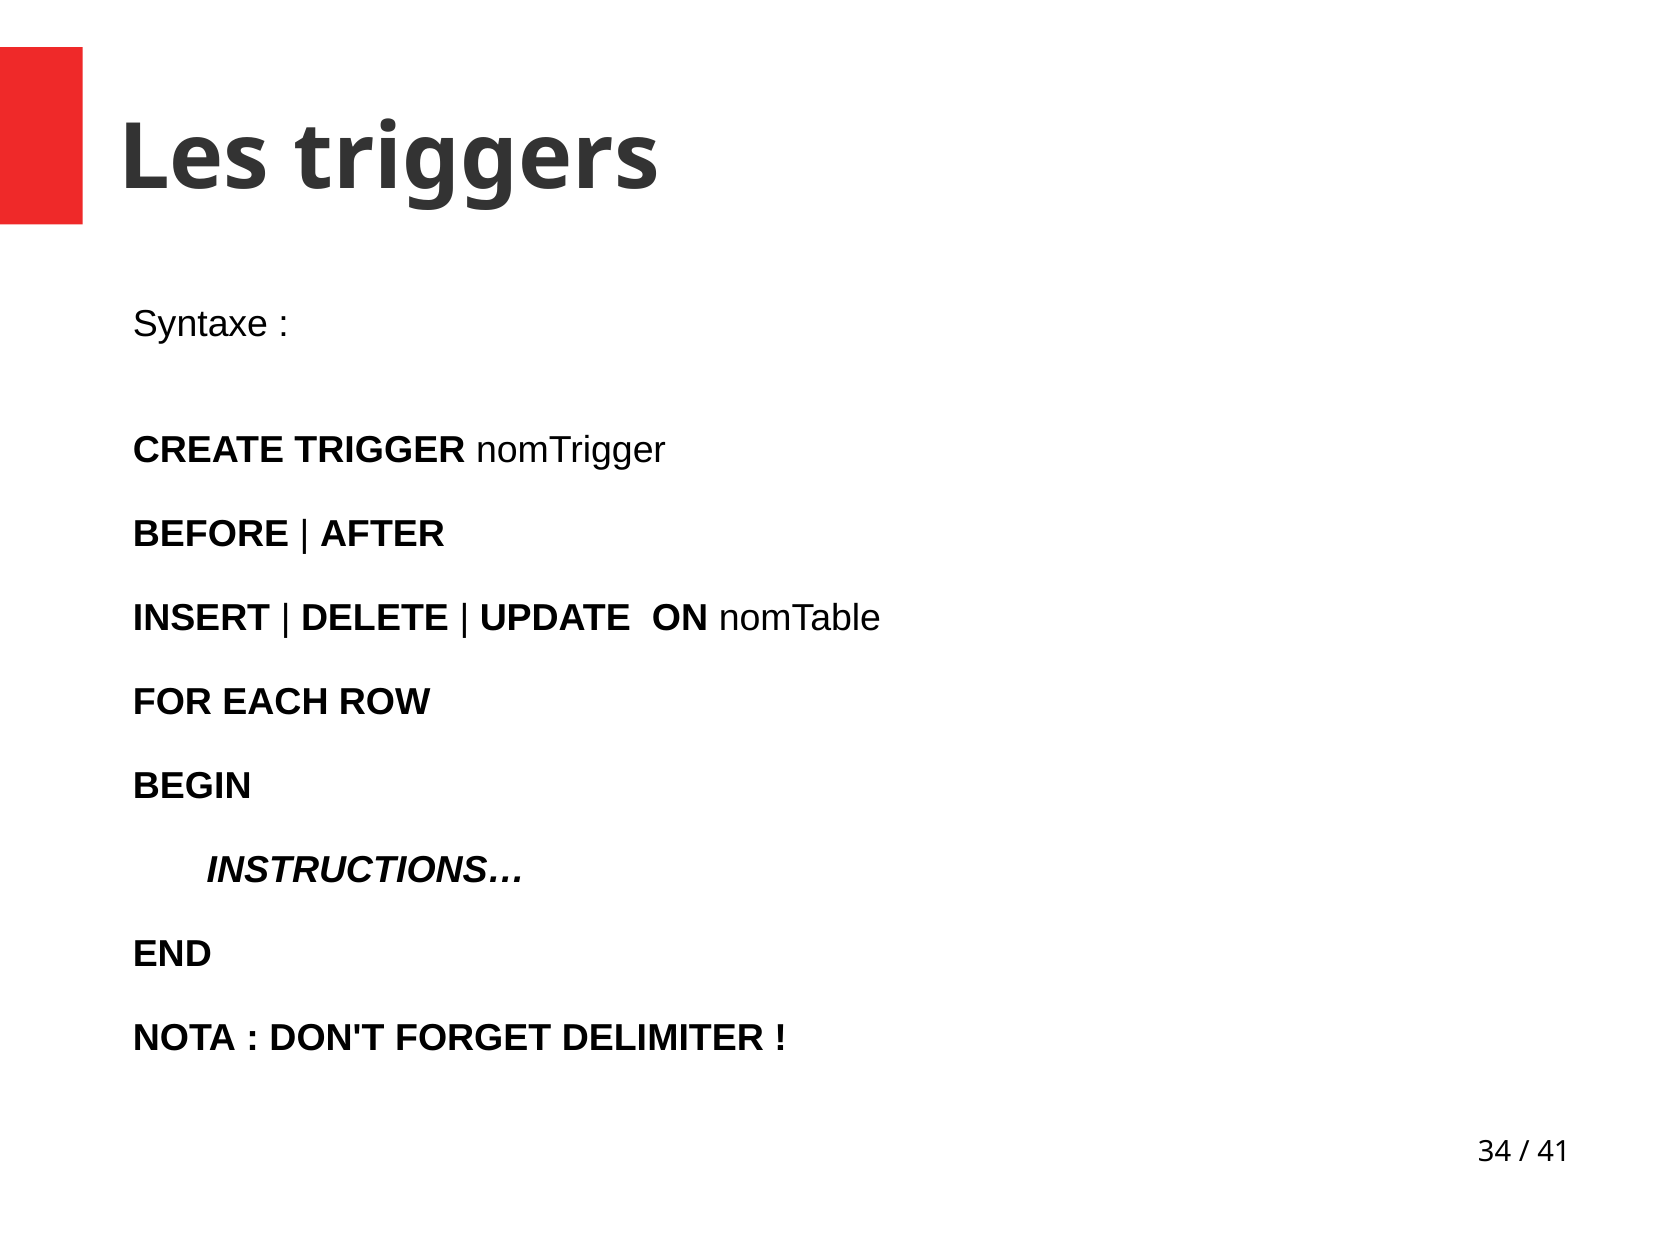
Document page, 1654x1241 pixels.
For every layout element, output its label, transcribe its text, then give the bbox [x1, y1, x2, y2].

title Les triggers [118, 49, 1571, 257]
text_box Syntaxe : CREATE TRIGGER nomTrigger BEFORE | AFTER INSERT | DELETE | UPDATE ON nomTable FOR EACH ROW BEGIN INSTRUCTIONS… END NOTA : DON'T FORGET DELIMITER ! [118, 295, 1560, 1123]
